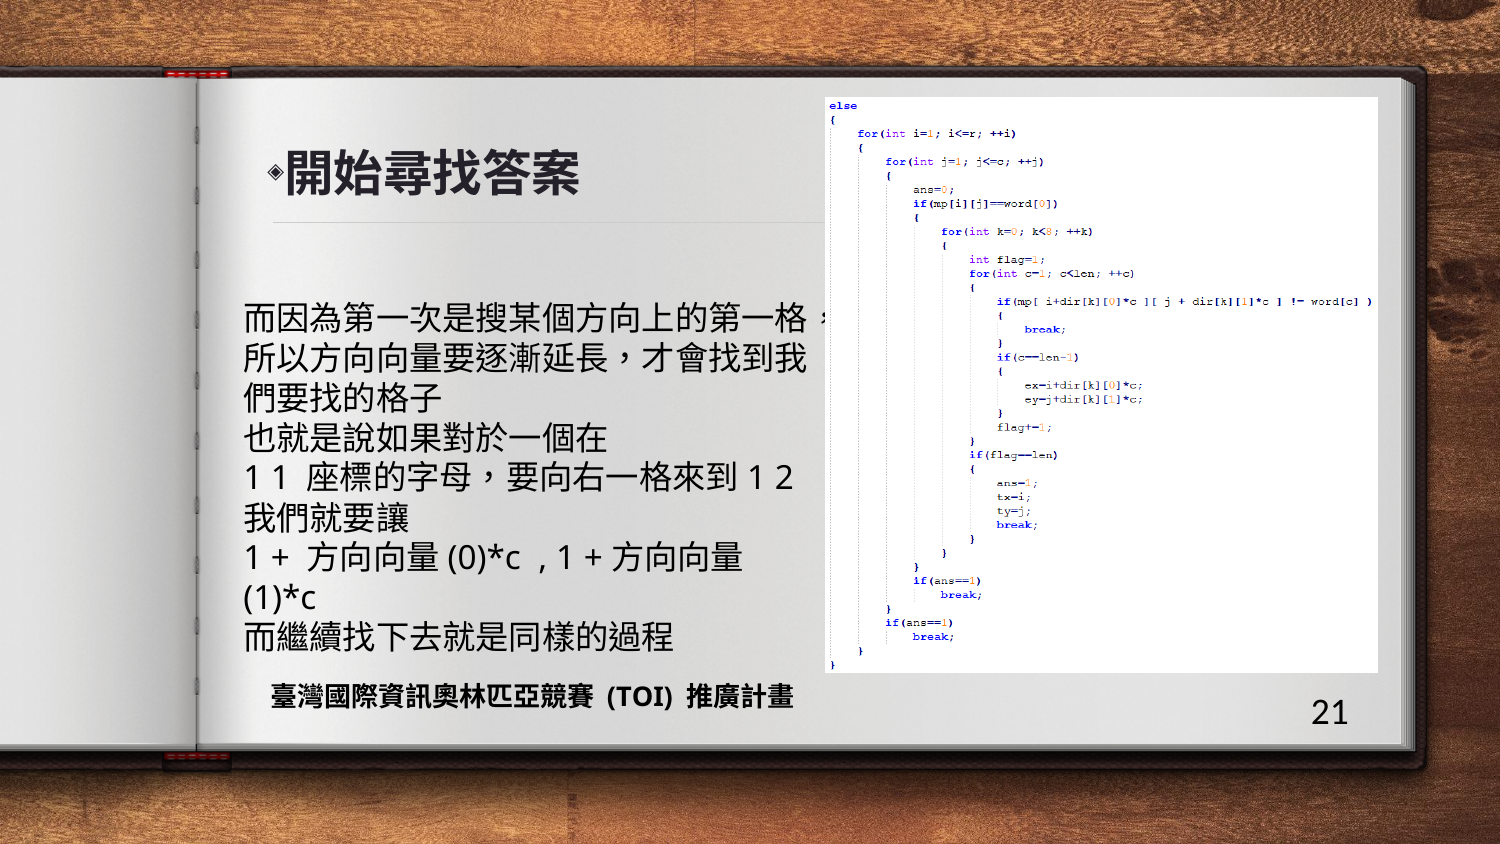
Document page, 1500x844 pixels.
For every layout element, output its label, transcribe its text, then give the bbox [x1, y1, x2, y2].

picture [825, 97, 1378, 673]
list 開始尋找答案 [252, 126, 825, 216]
text_box 而因為第一次是搜某個方向上的第一格，所以方向向量要逐漸延長，才會找到我們要找的格子 也就是說如果對於一個在 1 1 座標的字母，要向右一格來到1 2 我們就要讓 1 + 方向向量(0)*c , 1 +方向向量(1)*c 而繼續找下去就是同樣的過程 [228, 289, 825, 628]
text_box 20 [1295, 672, 1386, 737]
